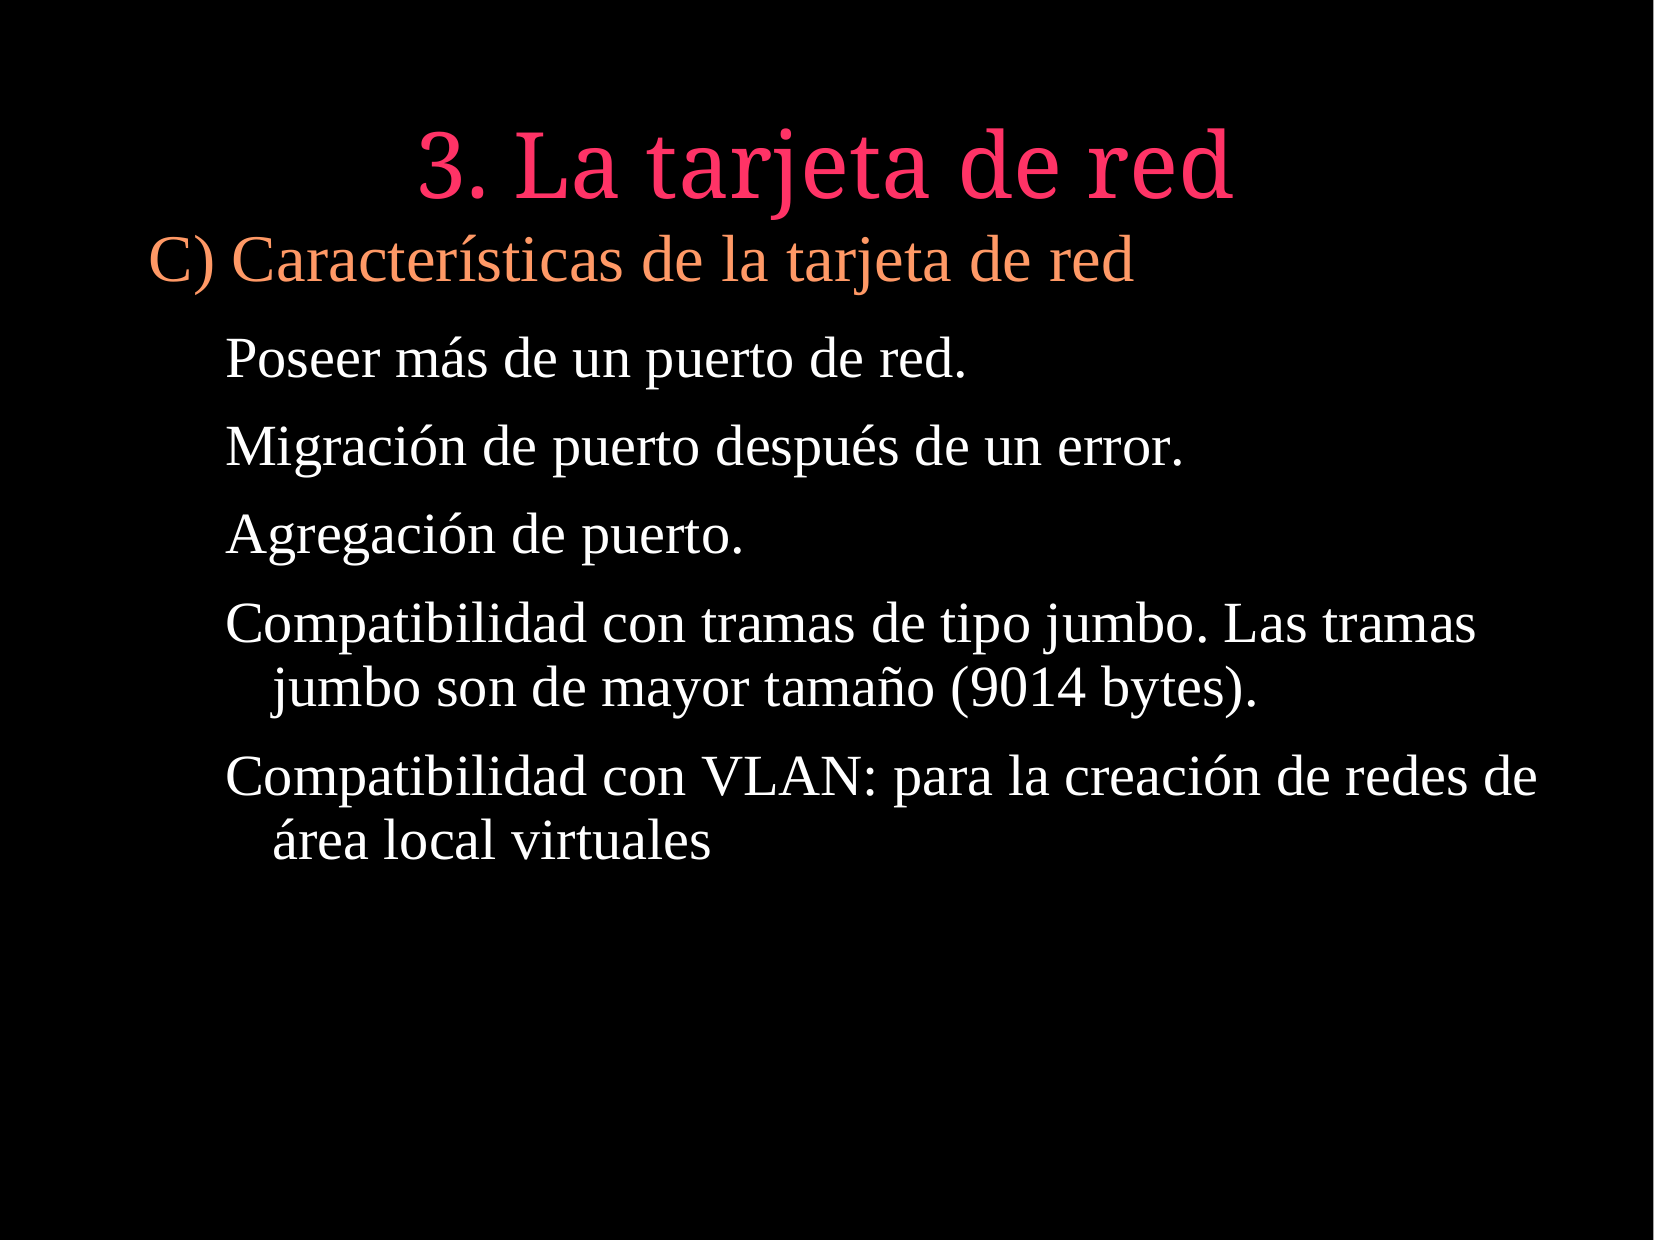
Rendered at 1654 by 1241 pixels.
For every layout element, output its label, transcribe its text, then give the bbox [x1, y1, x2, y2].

list C) Características de la tarjeta de red Poseer más de un puerto de red. Migración de puerto después de un error. Agregación de puerto. Compatibilidad con tramas de tipo jumbo. Las tramas jumbo son de mayor tamaño (9014 bytes). Compatibilidad con VLAN: para la creación de redes de área local virtuales [130, 222, 1543, 1004]
title 3. La tarjeta de red [119, 59, 1532, 267]
